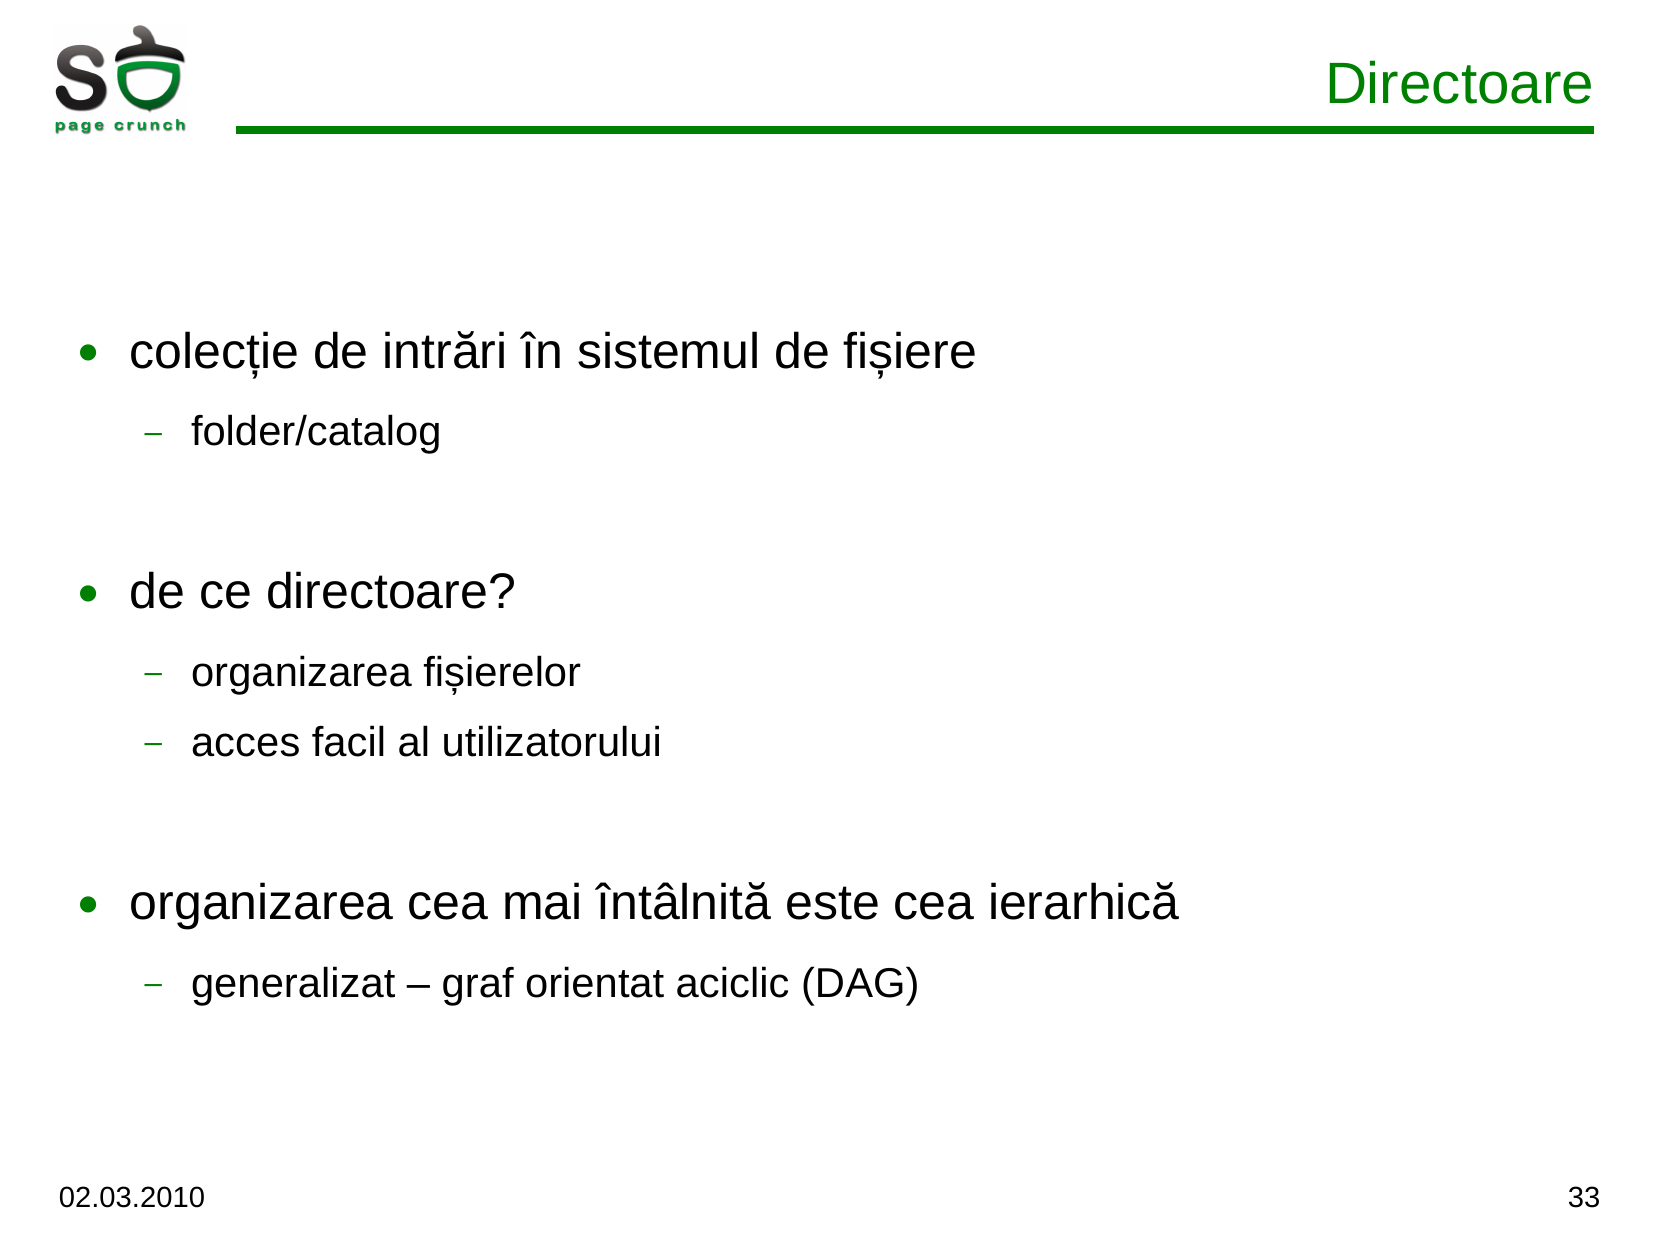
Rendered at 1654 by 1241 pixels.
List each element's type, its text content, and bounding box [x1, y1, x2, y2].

picture [53, 23, 188, 136]
list colecție de intrări în sistemul de fișiere folder/catalog de ce directoare? organizarea fișierelor acces facil al utilizatorului organizarea cea mai întâlnită este cea ierarhică generalizat – graf orientat aciclic (DAG) [59, 177, 1595, 1152]
title Directoare [236, 49, 1595, 119]
